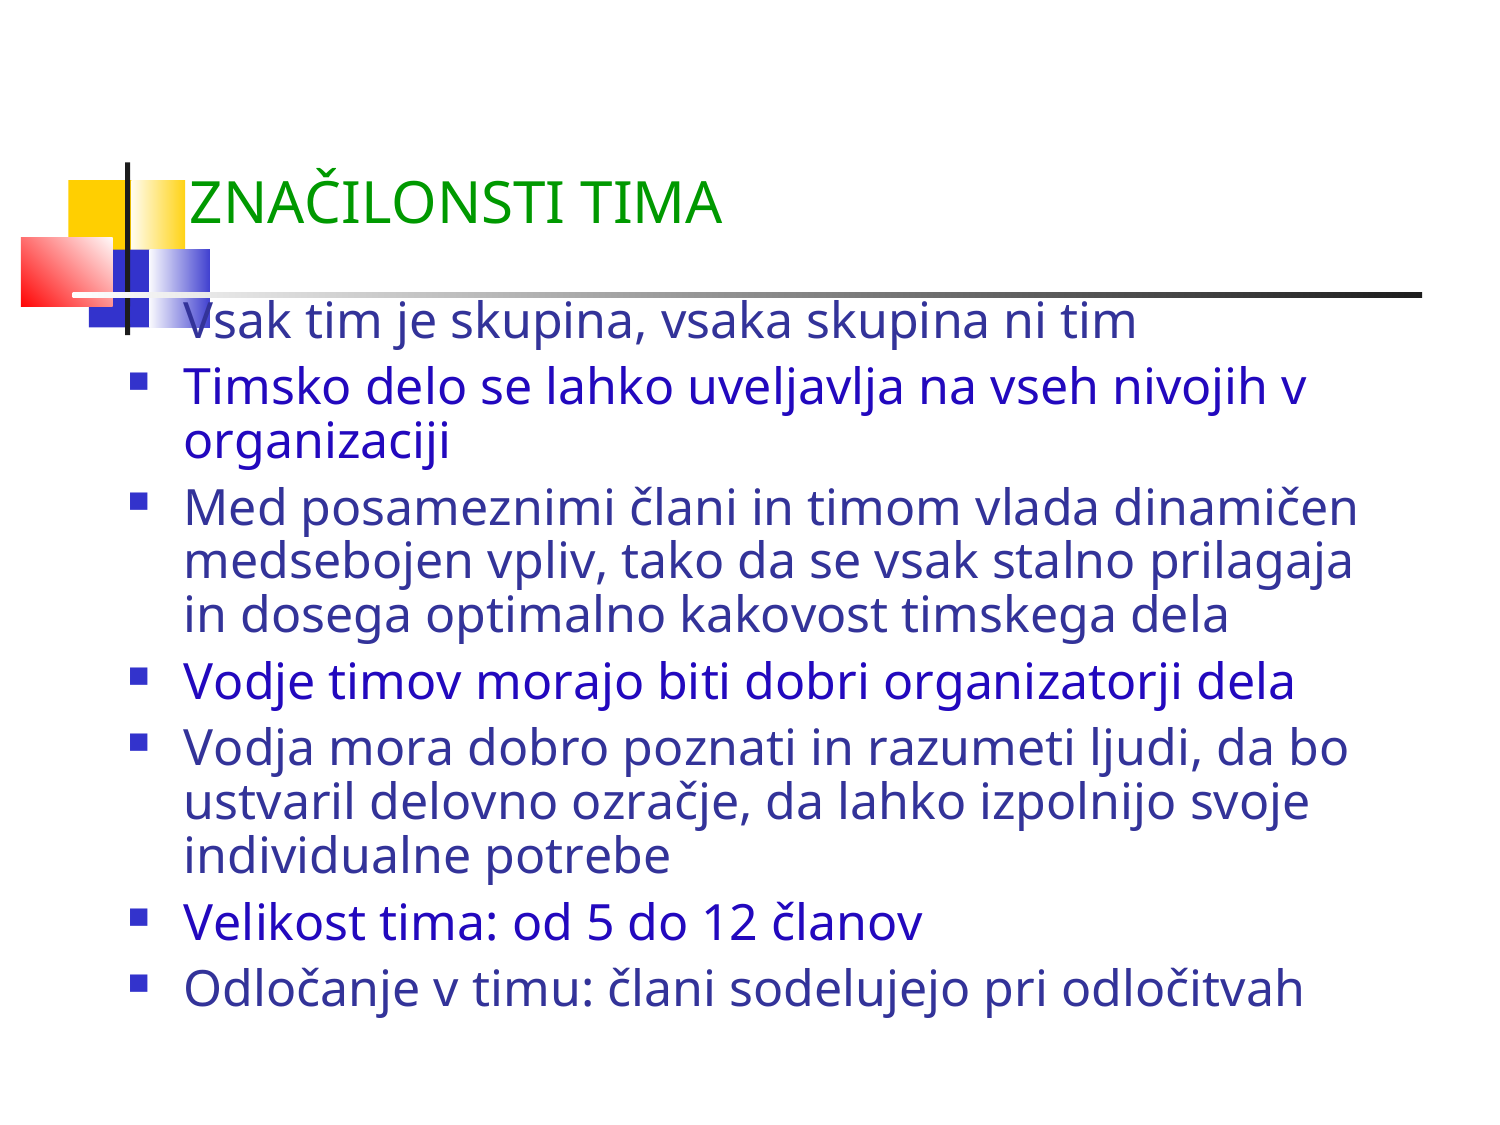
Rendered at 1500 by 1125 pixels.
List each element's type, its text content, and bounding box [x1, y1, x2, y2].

title ZNAČILONSTI TIMA [174, 157, 1454, 243]
list Vsak tim je skupina, vsaka skupina ni tim Timsko delo se lahko uveljavlja na vseh nivojih v organizaciji Med posameznimi člani in timom vlada dinamičen medsebojen vpliv, tako da se vsak stalno prilagaja in dosega optimalno kakovost timskega dela Vodje timov morajo biti dobri organizatorji dela Vodja mora dobro poznati in razumeti ljudi, da bo ustvaril delovno ozračje, da lahko izpolnijo svoje individualne potrebe Velikost tima: od 5 do 12 članov Odločanje v timu: člani sodelujejo pri odločitvah [112, 287, 1388, 1075]
